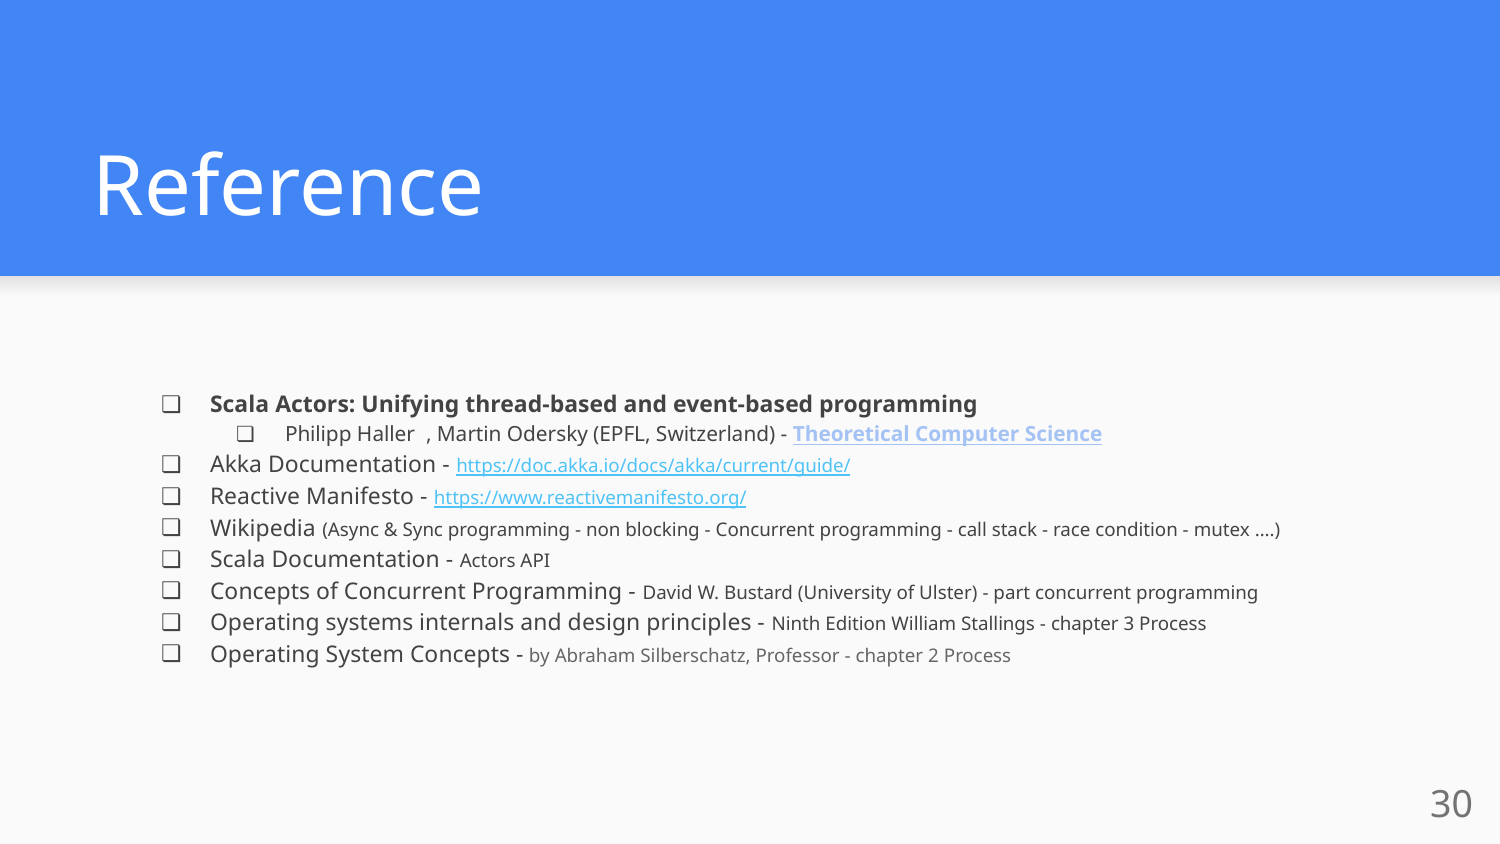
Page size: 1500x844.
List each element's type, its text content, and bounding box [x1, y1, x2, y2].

slide_number 30 [1398, 770, 1489, 835]
list Scala Actors: Unifying thread-based and event-based programming Philipp Haller , Martin Odersky (EPFL, Switzerland) - Theoretical Computer Science Akka Documentation - https://doc.akka.io/docs/akka/current/guide/ Reactive Manifesto - https://www.reactivemanifesto.org/ Wikipedia (Async & Sync programming - non blocking - Concurrent programming - call stack - race condition - mutex ….) Scala Documentation - Actors API Concepts of Concurrent Programming - David W. Bustard (University of Ulster) - part concurrent programming Operating systems internals and design principles - Ninth Edition William Stallings - chapter 3 Process Operating System Concepts - by Abraham Silberschatz, Professor - chapter 2 Process [120, 370, 1399, 786]
title Reference [77, 121, 1427, 248]
